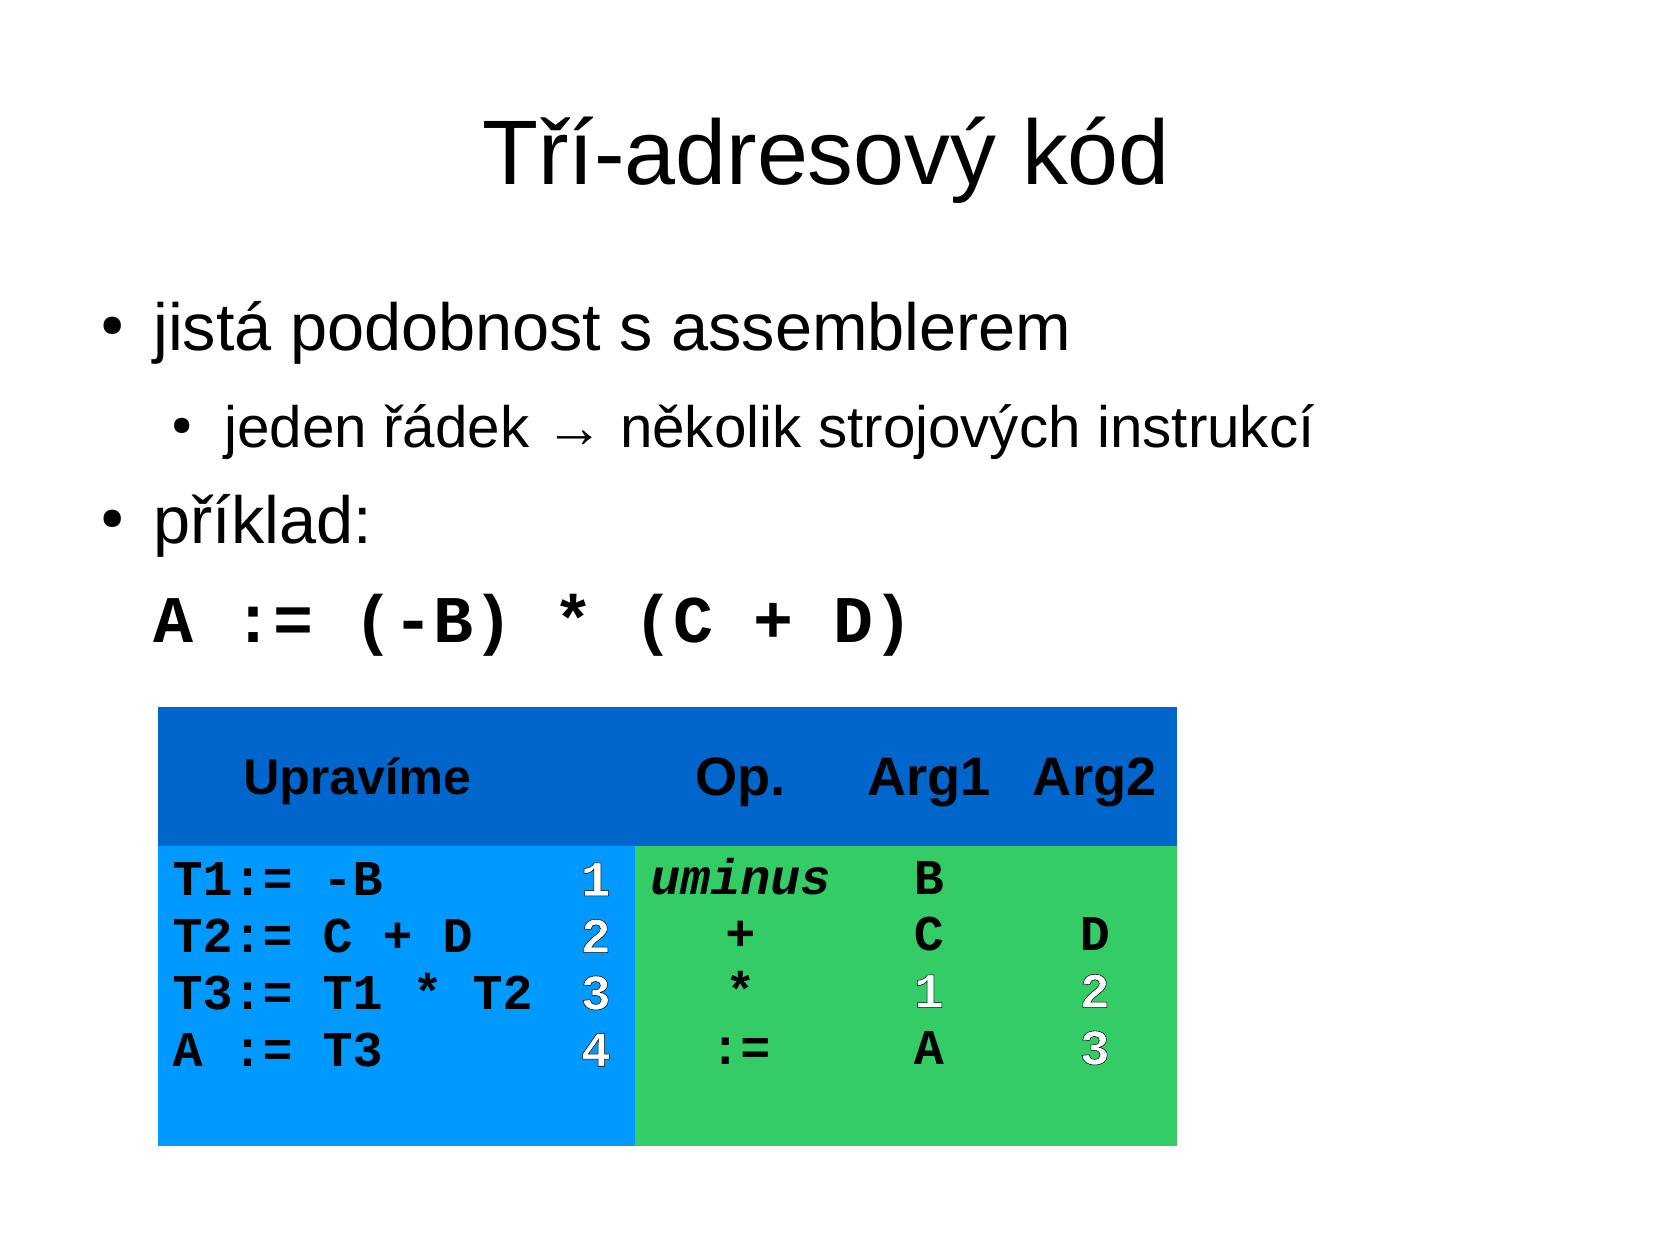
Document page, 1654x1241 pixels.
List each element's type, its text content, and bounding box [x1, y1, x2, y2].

table_cell B C 1 A [845, 846, 1012, 1146]
table_cell uminus + * := [635, 846, 845, 1146]
table_header Upravíme [158, 707, 556, 846]
table_header Arg1 [845, 707, 1012, 846]
table_cell 1 2 3 4 [556, 846, 635, 1146]
table_header Op. [635, 707, 845, 846]
table_header Arg2 [1012, 707, 1177, 846]
list jistá podobnost s assemblerem jeden řádek → několik strojových instrukcí příklad: A := (-B) * (C + D) [82, 290, 1571, 1094]
table_cell T1:= -B T2:= C + D T3:= T1 * T2 A := T3 [158, 846, 556, 1146]
table_header [556, 707, 635, 846]
title Tří-adresový kód [82, 56, 1571, 250]
table_cell D 2 3 [1012, 846, 1177, 1146]
